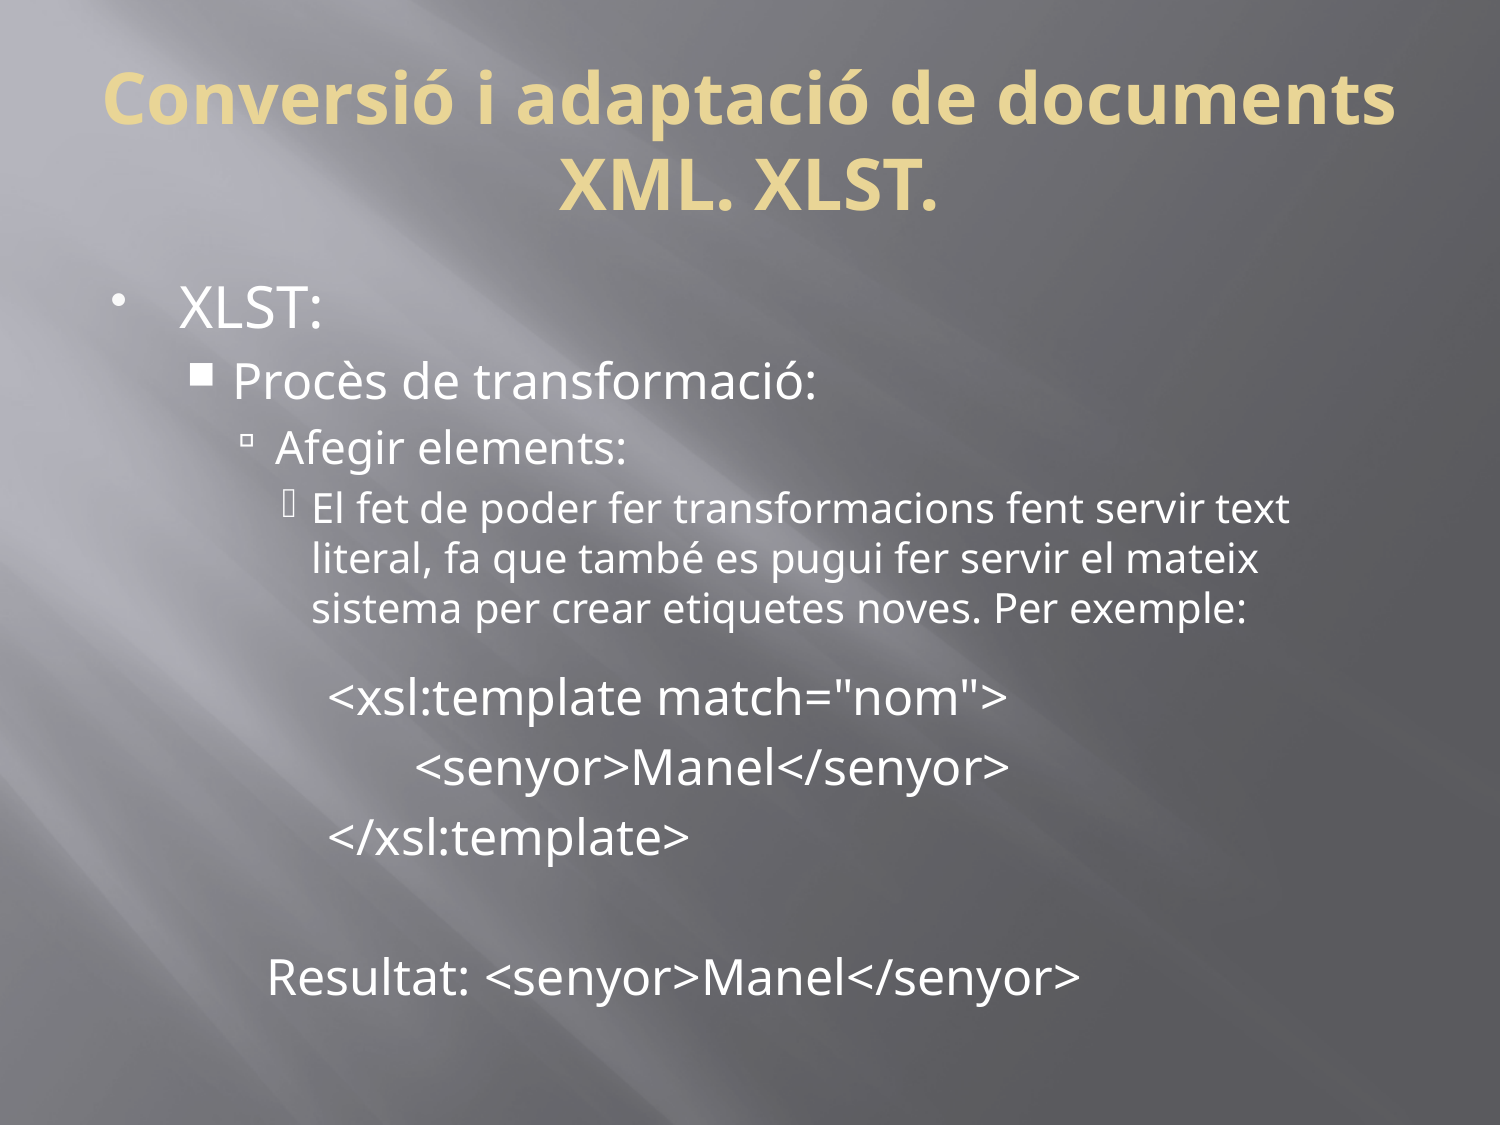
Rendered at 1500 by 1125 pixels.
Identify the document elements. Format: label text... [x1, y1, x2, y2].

title Conversió i adaptació de documents XML. XLST. [75, 45, 1425, 233]
list XLST: Procès de transformació: Afegir elements: El fet de poder fer transformacions fent servir text literal, fa que també es pugui fer servir el mateix sistema per crear etiquetes noves. Per exemple: <xsl:template match="nom"> <senyor>Manel</senyor> </xsl:template> Resultat: <senyor>Manel</senyor> [75, 262, 1425, 1035]
picture [0, 0, 1500, 1125]
